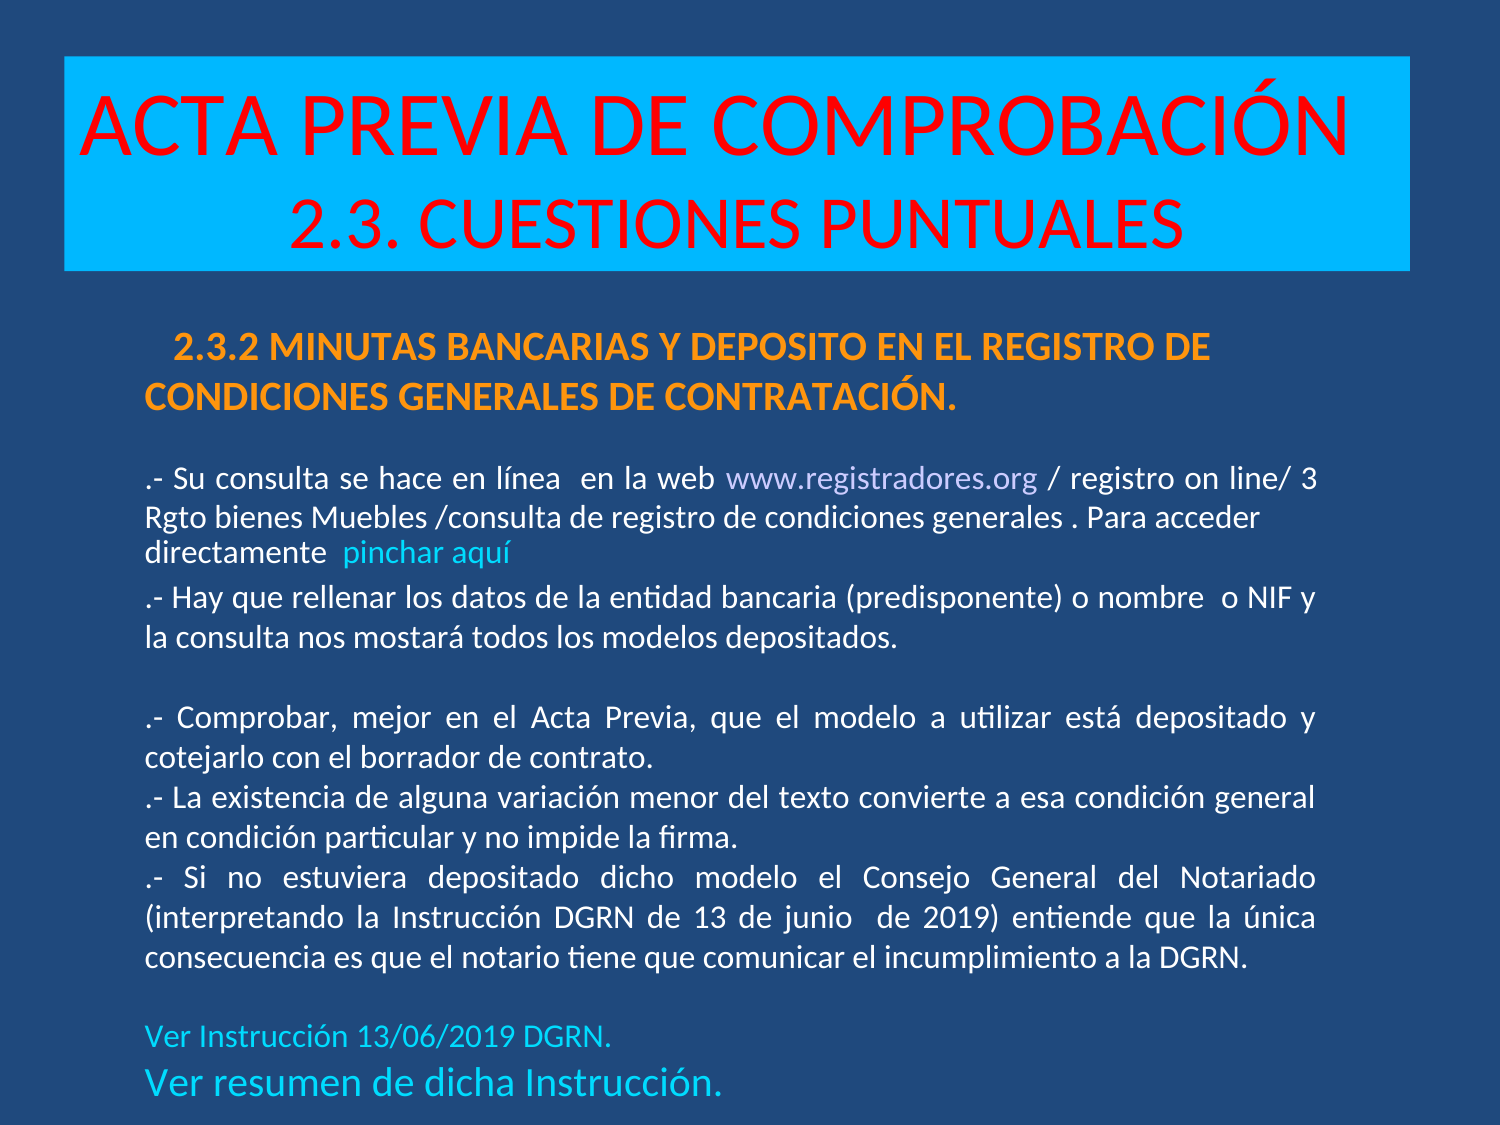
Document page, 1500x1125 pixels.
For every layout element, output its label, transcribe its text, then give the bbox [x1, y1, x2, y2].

text_box 2.3.2 MINUTAS BANCARIAS Y DEPOSITO EN EL REGISTRO DE CONDICIONES GENERALES DE CONTRATACIÓN. .- Su consulta se hace en línea en la web www.registradores.org / registro on line/ 3 Rgto bienes Muebles /consulta de registro de condiciones generales . Para acceder .- Hay que rellenar los datos de la entidad bancaria (predisponente) o nombre o NIF y la consulta nos mostará todos los modelos depositados. .- Comprobar, mejor en el Acta Previa, que el modelo a utilizar está depositado y cotejarlo con el borrador de contrato. .- La existencia de alguna variación menor del texto convierte a esa condición general en condición particular y no impide la firma. .- Si no estuviera depositado dicho modelo el Consejo General del Notariado (interpretando la Instrucción DGRN de 13 de junio de 2019) entiende que la única consecuencia es que el notario tiene que comunicar el incumplimiento a la DGRN. Ver Instrucción 13/06/2019 DGRN. Ver resumen de dicha Instrucción. [129, 310, 1333, 966]
text_box ACTA PREVIA DE COMPROBACIÓN 2.3. CUESTIONES PUNTUALES [64, 56, 1410, 272]
text_box directamente pinchar aquí [129, 523, 915, 579]
